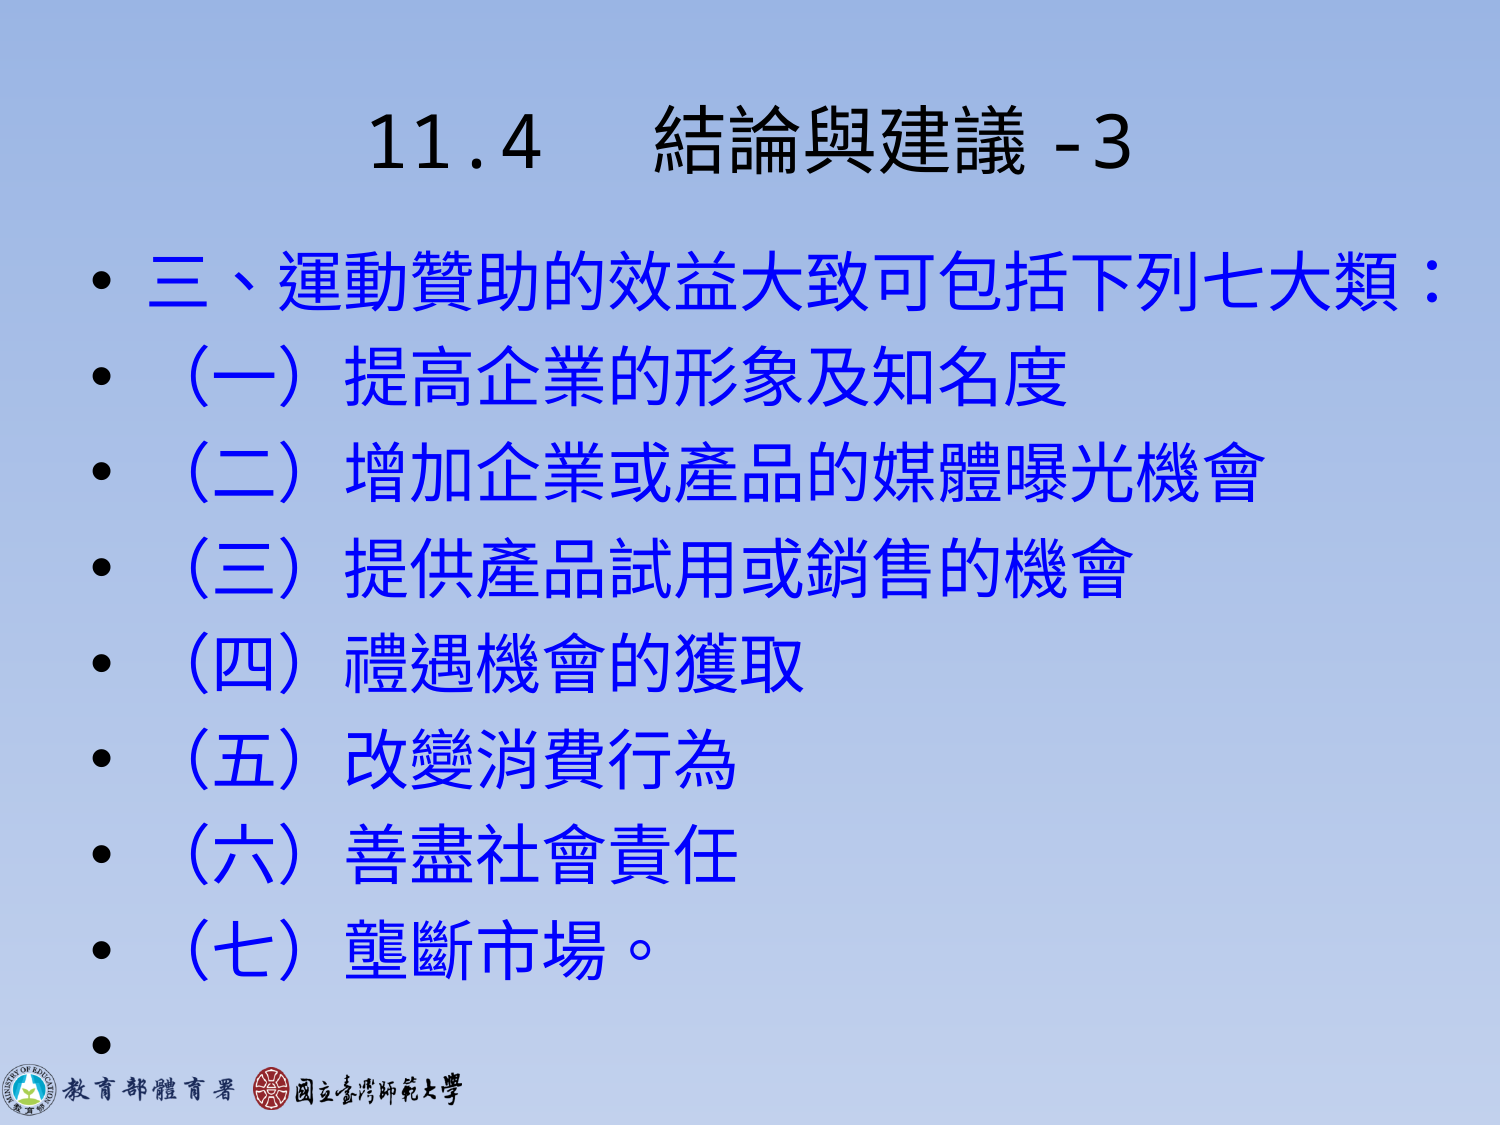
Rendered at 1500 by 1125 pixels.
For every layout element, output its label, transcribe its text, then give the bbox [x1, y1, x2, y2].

title 11.4 結論與建議-3 [75, 45, 1426, 232]
list 三、運動贊助的效益大致可包括下列七大類： （一）提高企業的形象及知名度 （二）增加企業或產品的媒體曝光機會 （三）提供產品試用或銷售的機會 （四）禮遇機會的獲取 （五）改變消費行為 （六）善盡社會責任 （七）壟斷市場。 [75, 232, 1462, 1002]
